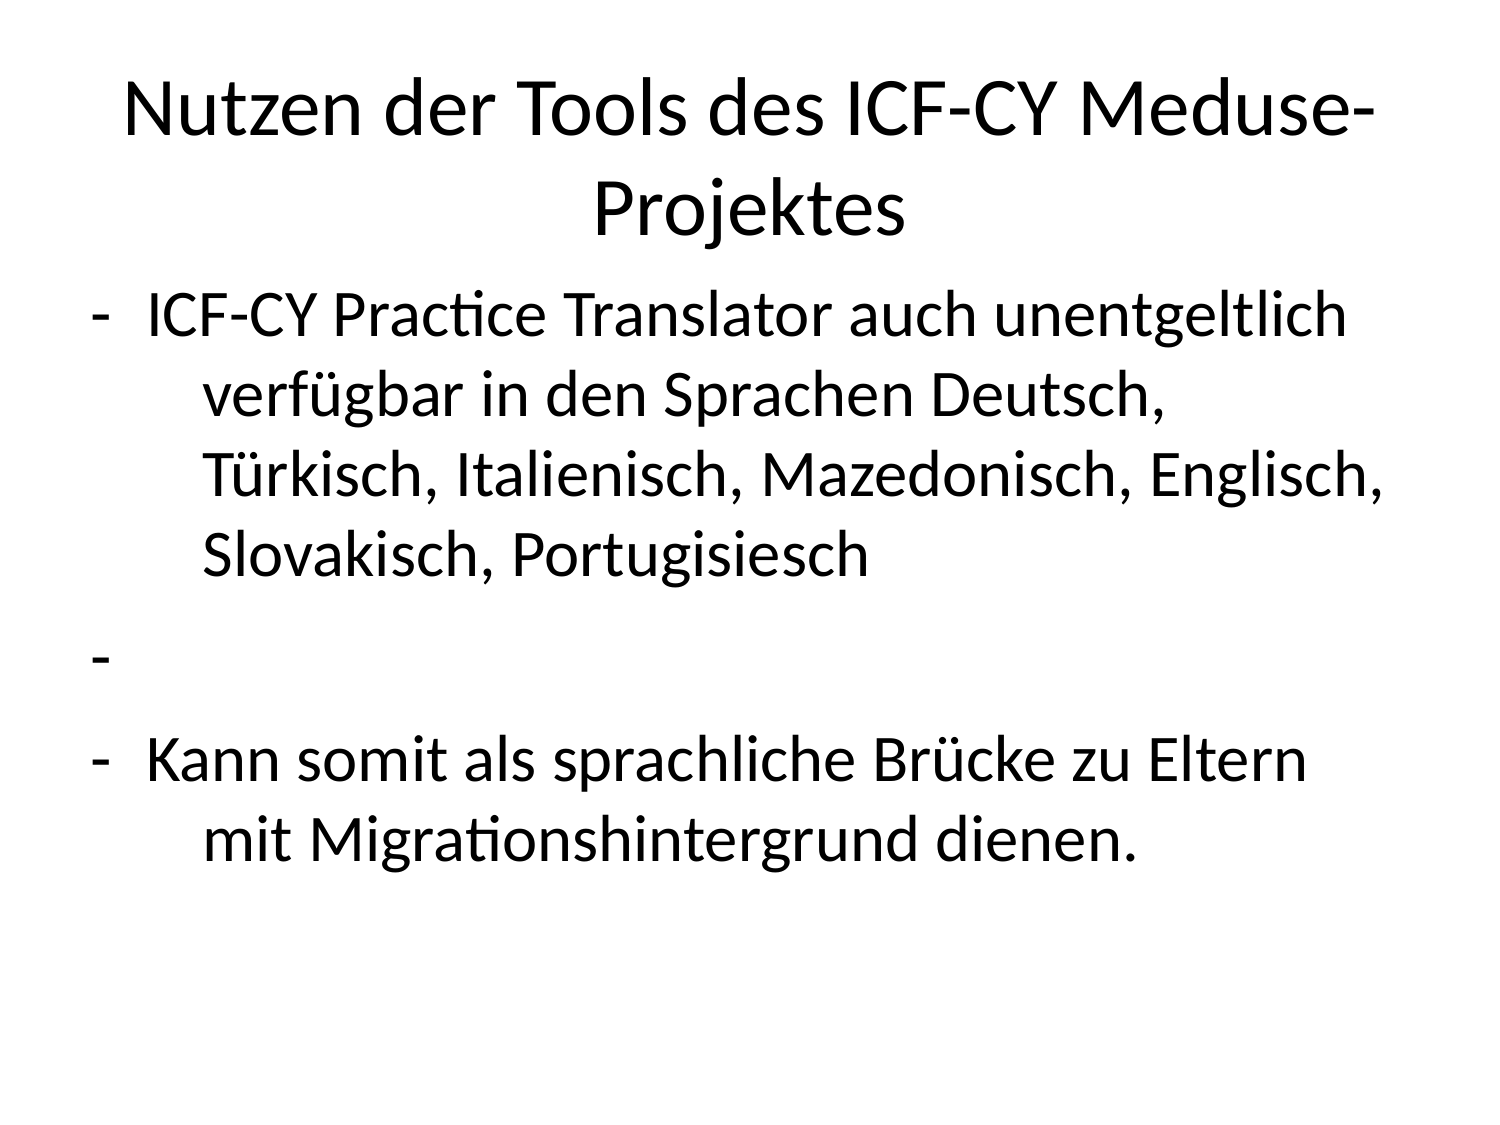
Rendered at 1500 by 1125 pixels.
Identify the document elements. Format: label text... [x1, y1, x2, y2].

title Nutzen der Tools des ICF-CY Meduse-Projektes [75, 45, 1426, 233]
list ICF-CY Practice Translator auch unentgeltlich verfügbar in den Sprachen Deutsch, Türkisch, Italienisch, Mazedonisch, Englisch, Slovakisch, Portugisiesch Kann somit als sprachliche Brücke zu Eltern mit Migrationshintergrund dienen. [75, 262, 1426, 1005]
